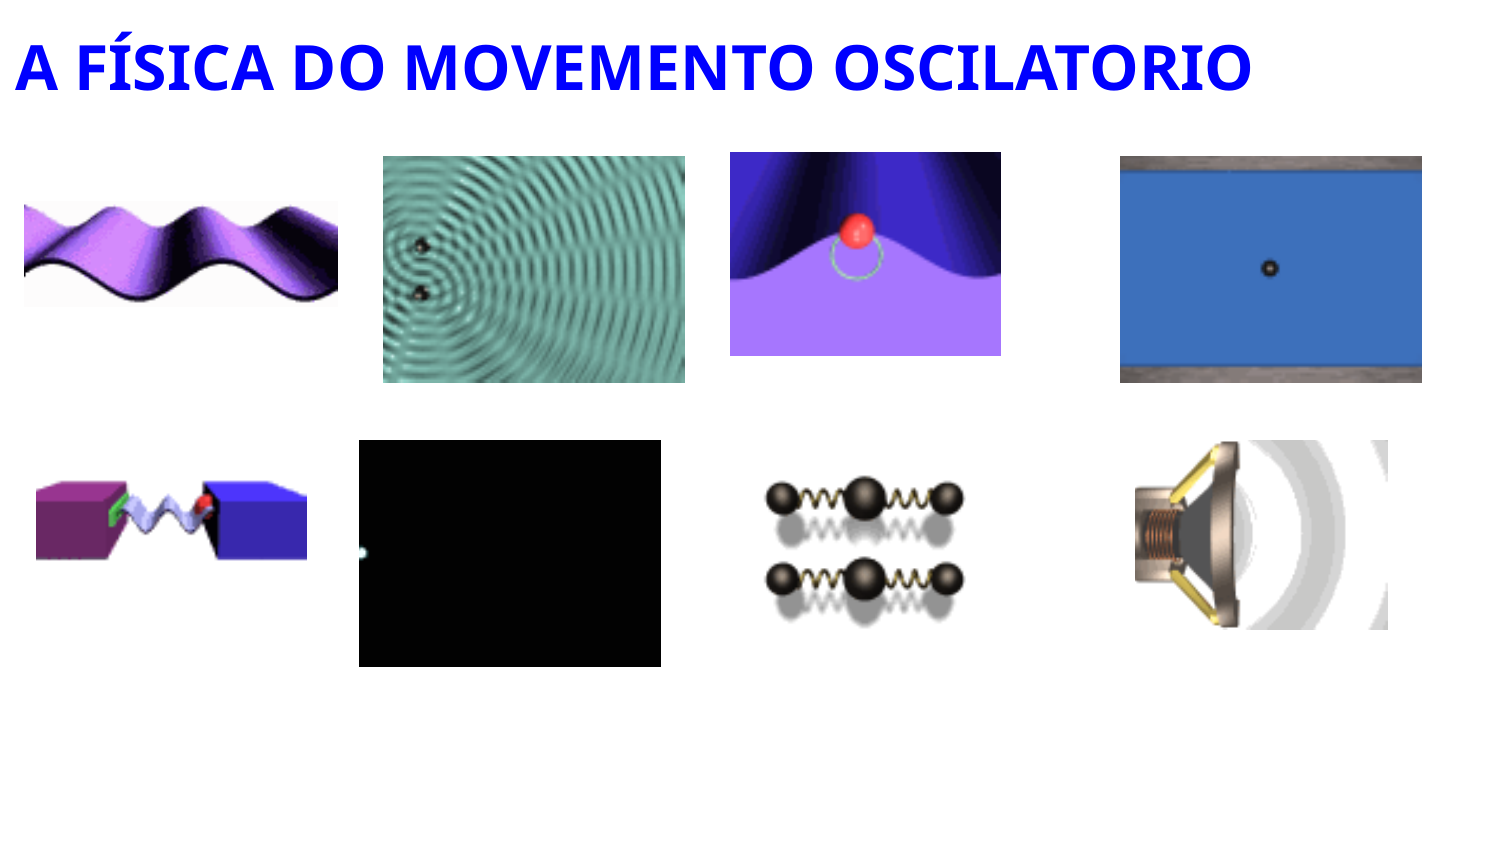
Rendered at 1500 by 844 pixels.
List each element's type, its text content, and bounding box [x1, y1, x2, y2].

picture [730, 152, 1001, 356]
picture [739, 453, 992, 643]
picture [36, 421, 307, 624]
picture [383, 156, 685, 383]
picture [24, 201, 338, 307]
text_box A FÍSICA DO MOVEMENTO OSCILATORIO [0, 12, 1500, 157]
picture [359, 440, 661, 667]
picture [1120, 156, 1422, 383]
picture [1135, 440, 1388, 630]
